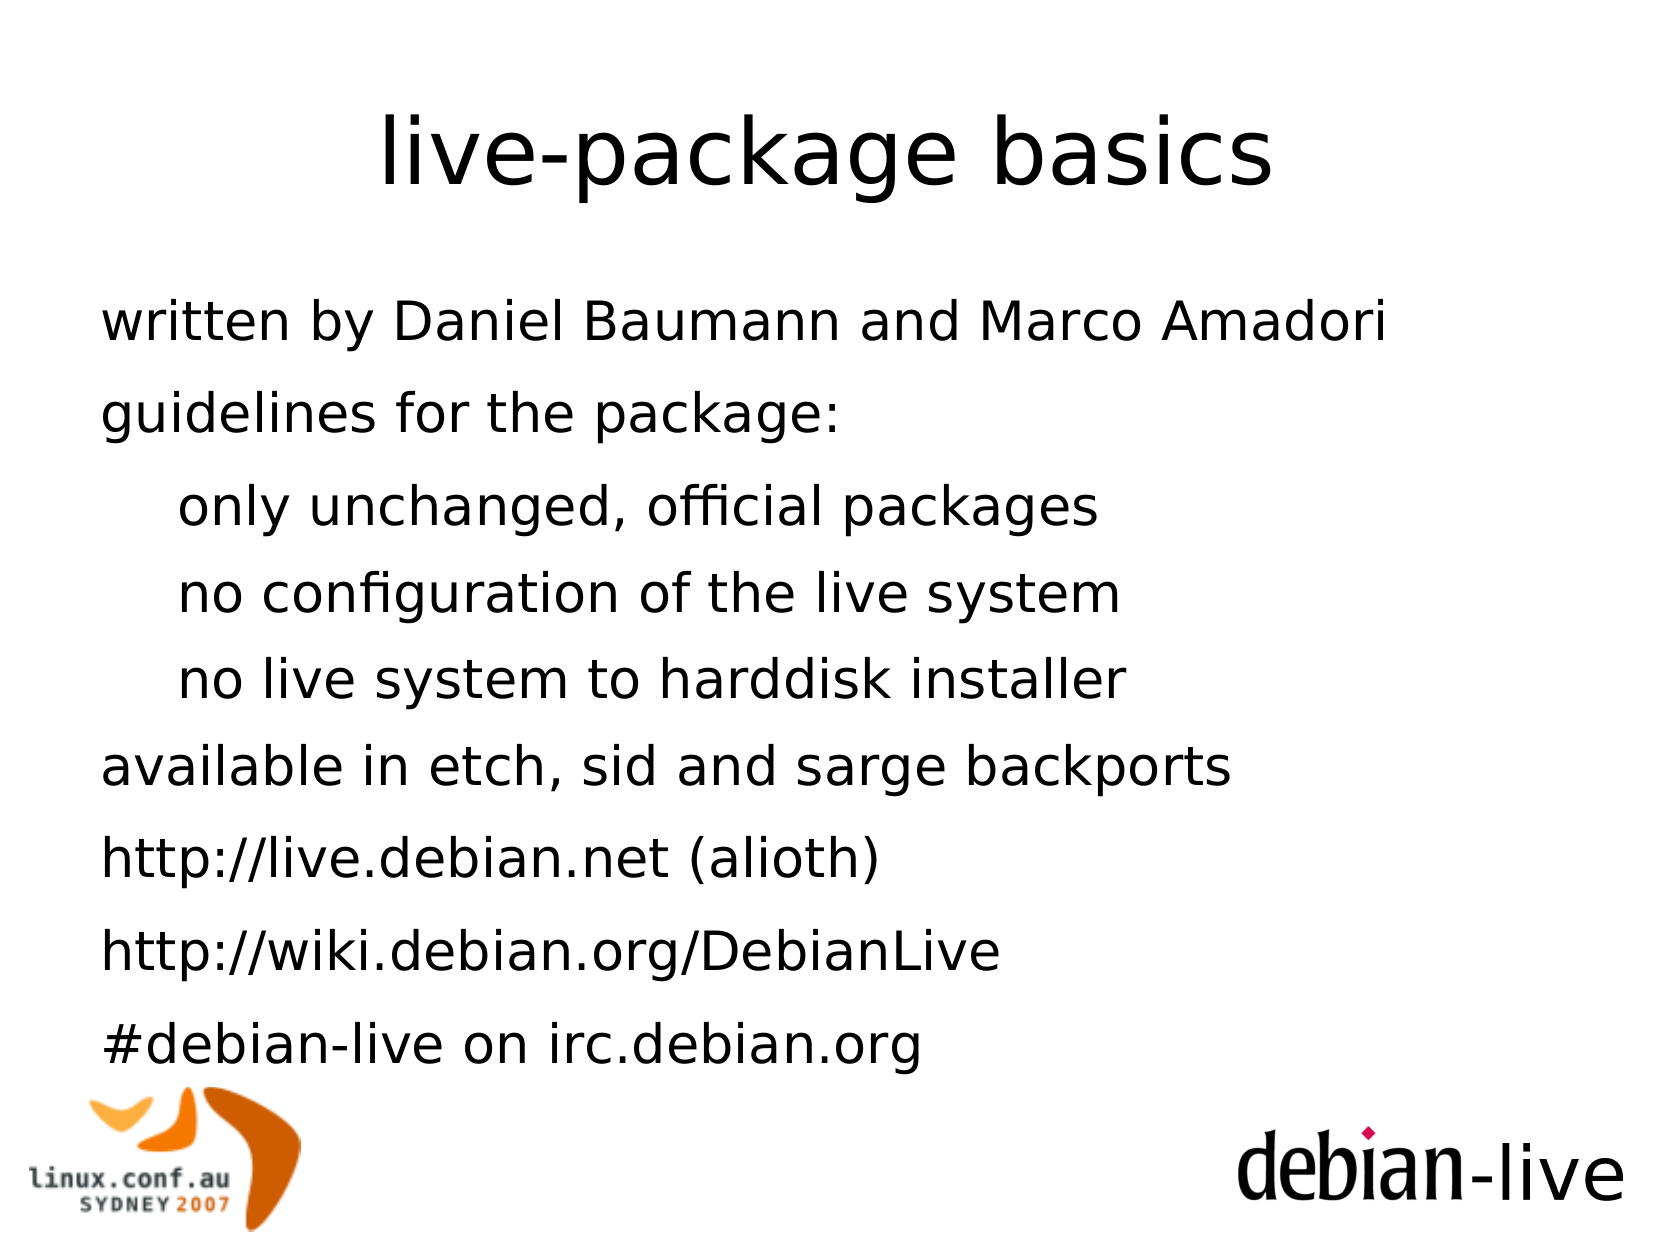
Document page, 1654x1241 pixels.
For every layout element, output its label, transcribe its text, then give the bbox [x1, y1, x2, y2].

title live-package basics [82, 49, 1571, 257]
picture [29, 1087, 301, 1232]
list written by Daniel Baumann and Marco Amadori guidelines for the package: only unchanged, official packages no configuration of the live system no live system to harddisk installer available in etch, sid and sarge backports http://live.debian.net (alioth) http://wiki.debian.org/DebianLive #debian-live on irc.debian.org [82, 290, 1571, 1109]
picture [1237, 1125, 1623, 1201]
